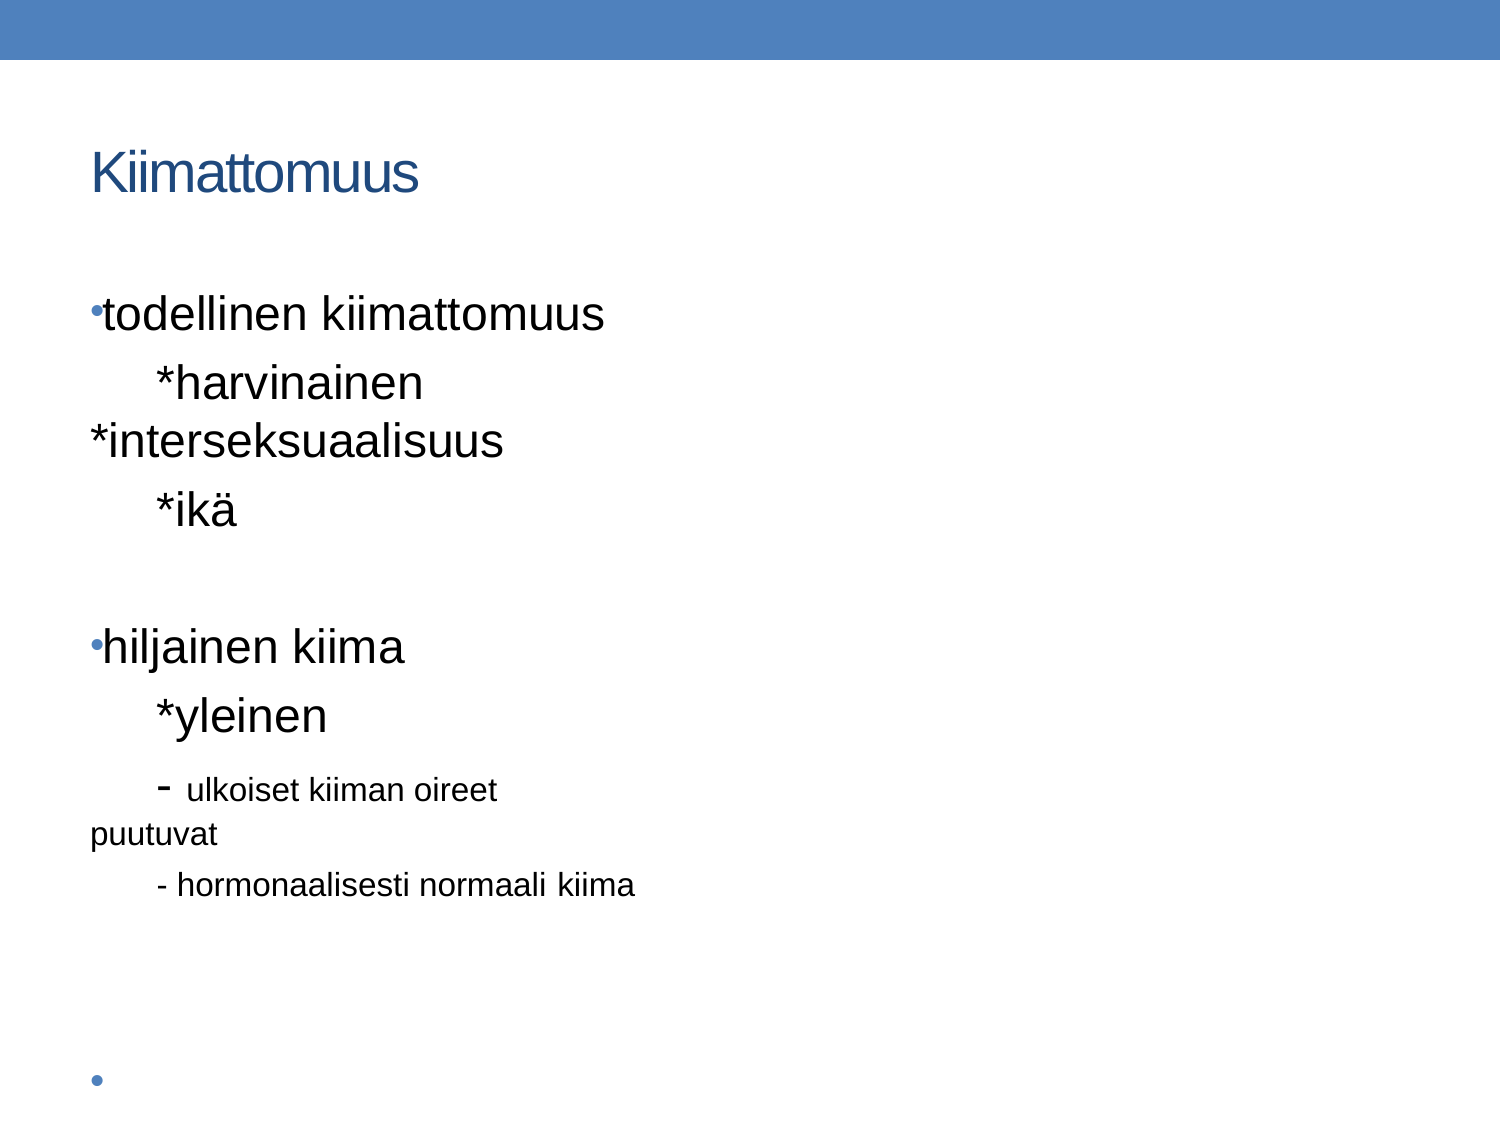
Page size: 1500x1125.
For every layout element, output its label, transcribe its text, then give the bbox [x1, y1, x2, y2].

title Kiimattomuus [75, 87, 1426, 251]
list todellinen kiimattomuus *harvinainen *interseksuaalisuus *ikä hiljainen kiima *yleinen - ulkoiset kiiman oireet puutuvat - hormonaalisesti normaali kiima [75, 274, 738, 1049]
